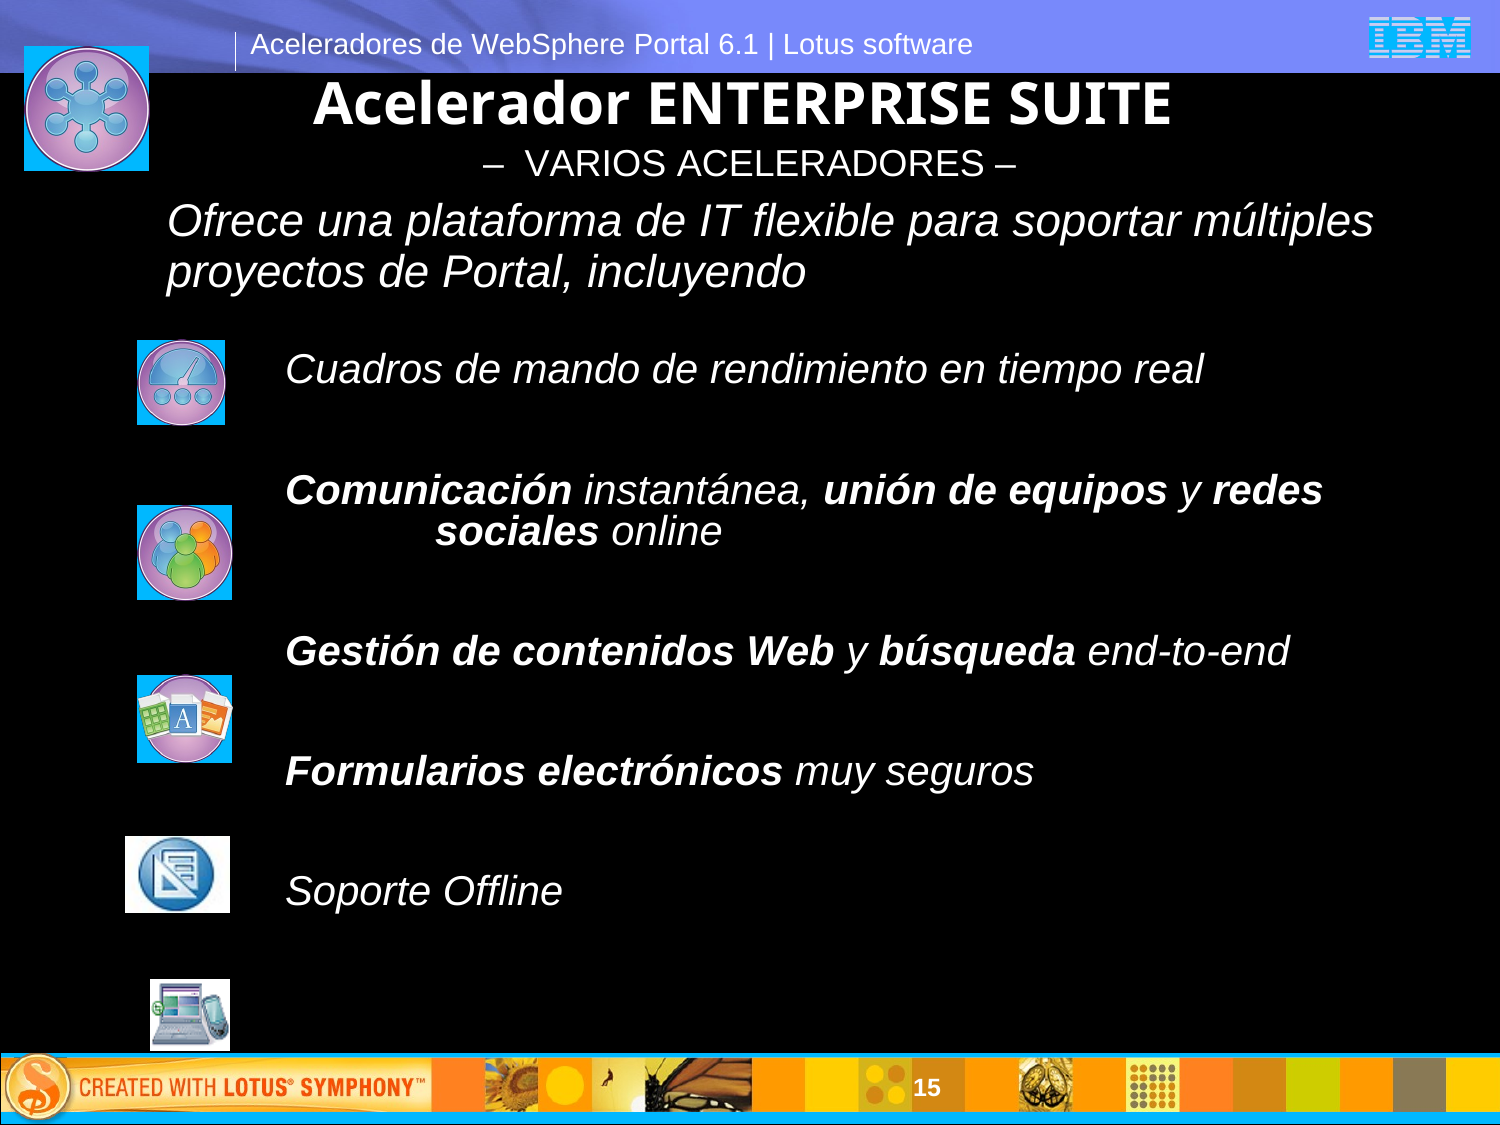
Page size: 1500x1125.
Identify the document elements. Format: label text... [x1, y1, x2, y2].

picture [139, 674, 233, 763]
picture [137, 339, 226, 426]
text_box Ofrece una plataforma de IT flexible para soportar múltiples proyectos de Portal, incluyendo [151, 187, 1413, 334]
picture [0, 0, 1500, 73]
text_box Cuadros de mando de rendimiento en tiempo real Comunicación instantánea, unión de equipos y redes sociales online Gestión de contenidos Web y búsqueda end-to-end Formularios electrónicos muy seguros Soporte Offline [83, 343, 1464, 997]
picture [150, 979, 230, 1051]
title Acelerador ENTERPRISE SUITE – VARIOS ACELERADORES – [25, 43, 1485, 192]
picture [125, 836, 230, 913]
picture [137, 505, 233, 601]
picture [24, 46, 150, 172]
picture [638, 36, 648, 43]
picture [1, 1053, 1500, 1119]
